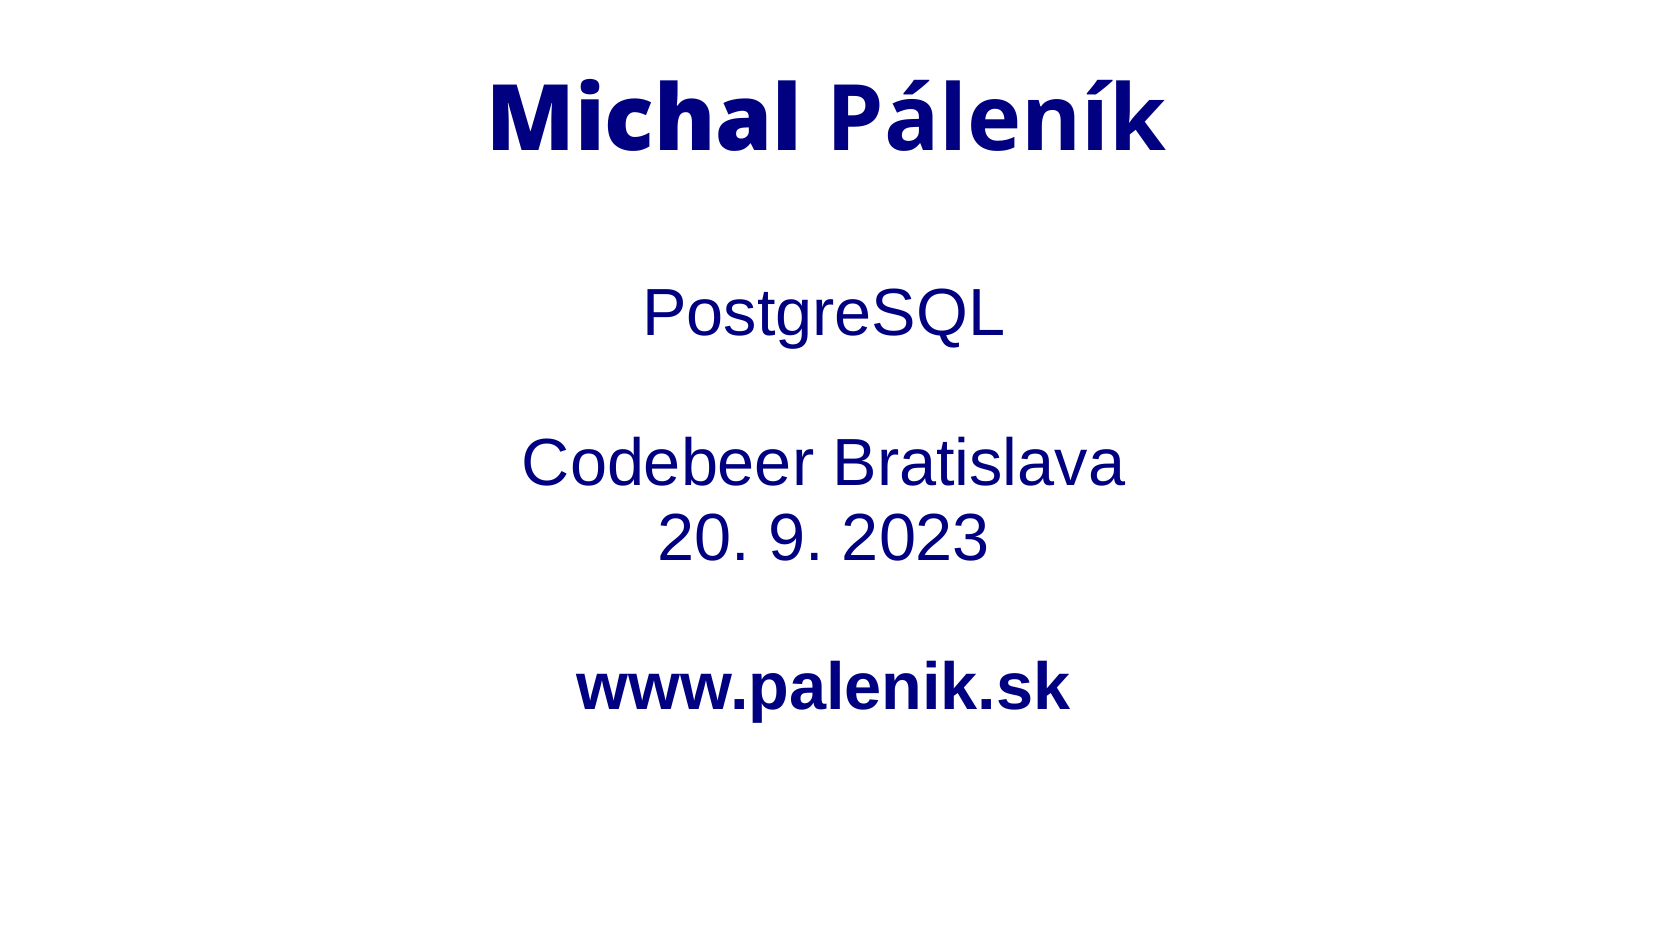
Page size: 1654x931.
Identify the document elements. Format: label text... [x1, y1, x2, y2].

subtitle PostgreSQL Codebeer Bratislava 20. 9. 2023 www.palenik.sk [82, 217, 1565, 857]
title Michal Páleník [82, 37, 1571, 193]
